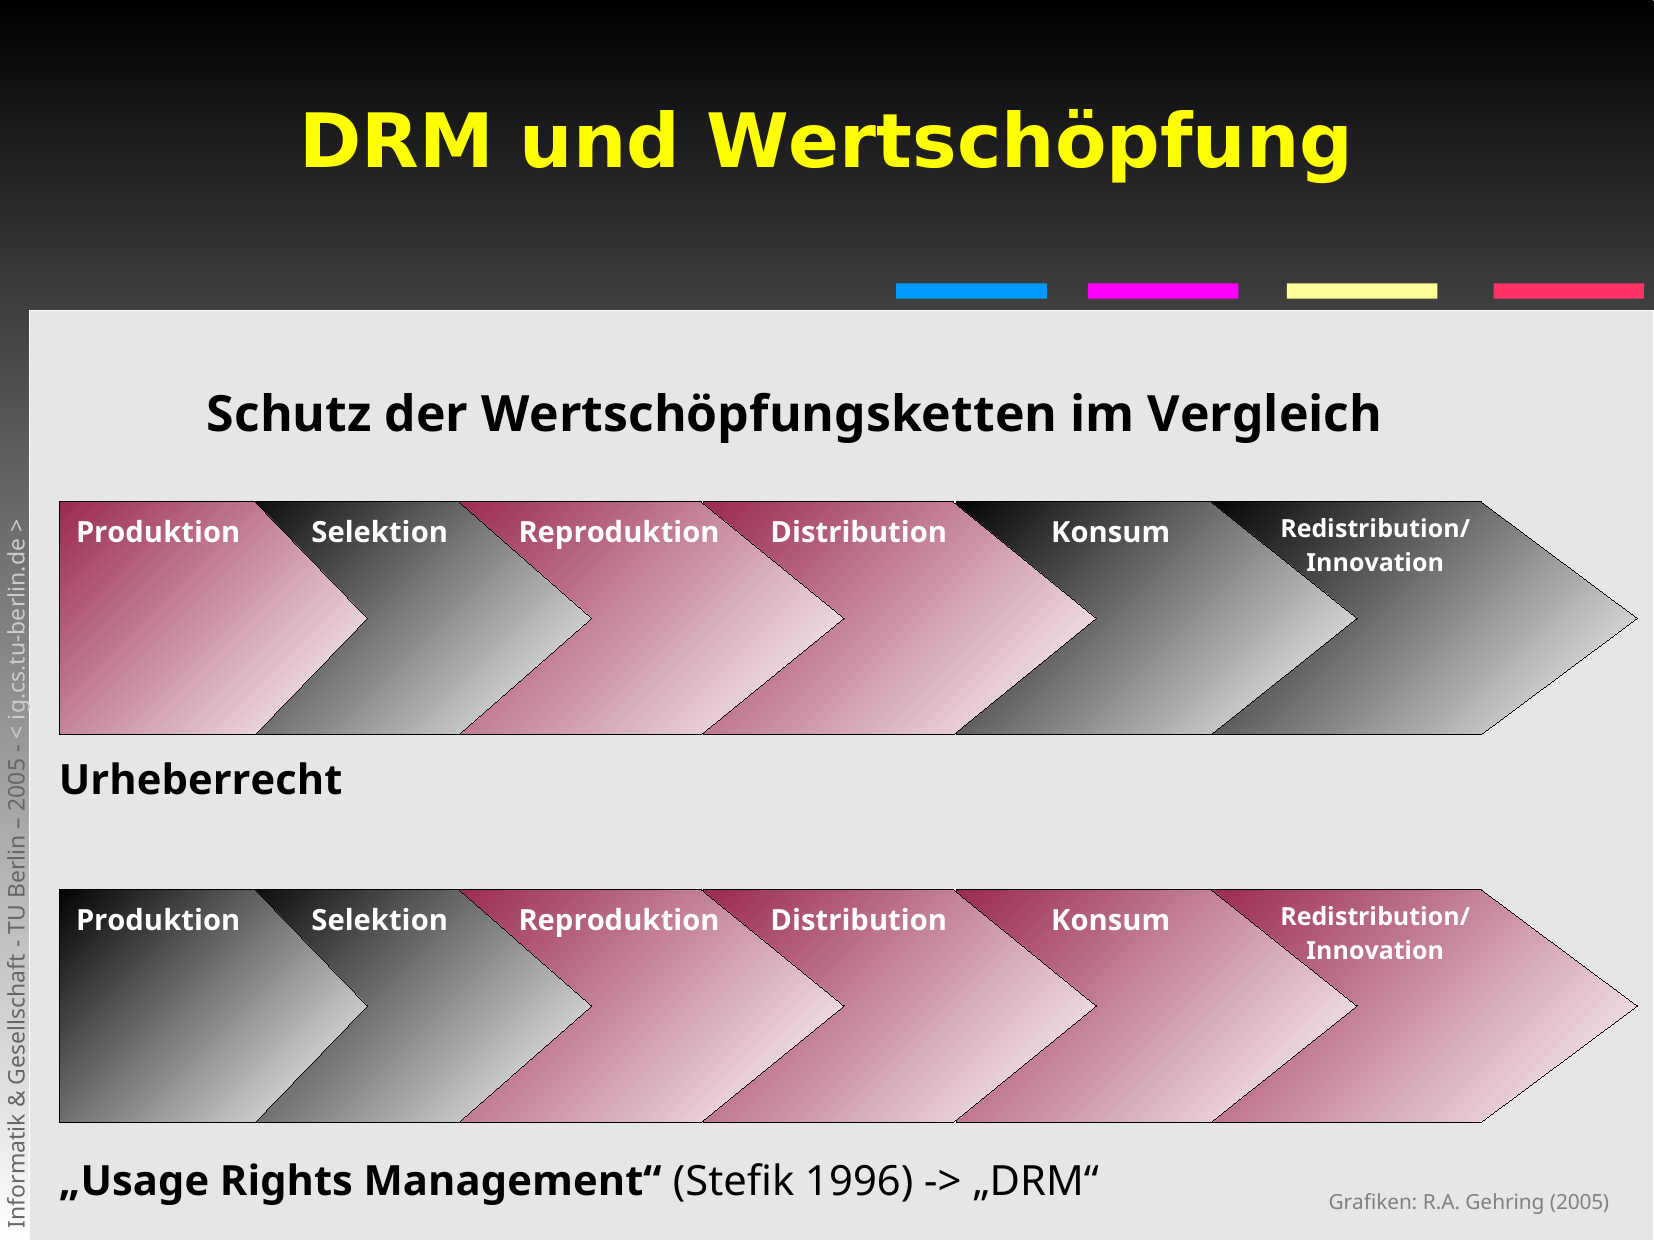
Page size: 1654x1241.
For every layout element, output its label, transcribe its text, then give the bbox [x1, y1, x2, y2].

text_box Distribution [770, 898, 959, 936]
text_box Produktion [76, 511, 250, 549]
text_box Selektion [311, 511, 460, 549]
text_box Konsum [1051, 898, 1217, 936]
text_box [59, 501, 1638, 735]
text_box Reproduktion [518, 511, 734, 549]
text_box Redistribution/ Innovation [1280, 511, 1506, 570]
title DRM und Wertschöpfung [88, 37, 1565, 246]
text_box Reproduktion [518, 898, 734, 936]
text_box Konsum [1051, 511, 1217, 549]
text_box Produktion [76, 898, 250, 936]
text_box Redistribution/ Innovation [1280, 898, 1506, 957]
text_box „Usage Rights Management“ (Stefik 1996) -> „DRM“ [59, 1151, 1153, 1202]
text_box Selektion [311, 898, 460, 936]
text_box Grafiken: R.A. Gehring (2005) [1328, 1187, 1626, 1212]
text_box [59, 889, 1638, 1123]
text_box Urheberrecht [59, 749, 343, 800]
text_box Schutz der Wertschöpfungsketten im Vergleich [206, 377, 1416, 437]
text_box Distribution [770, 511, 959, 549]
